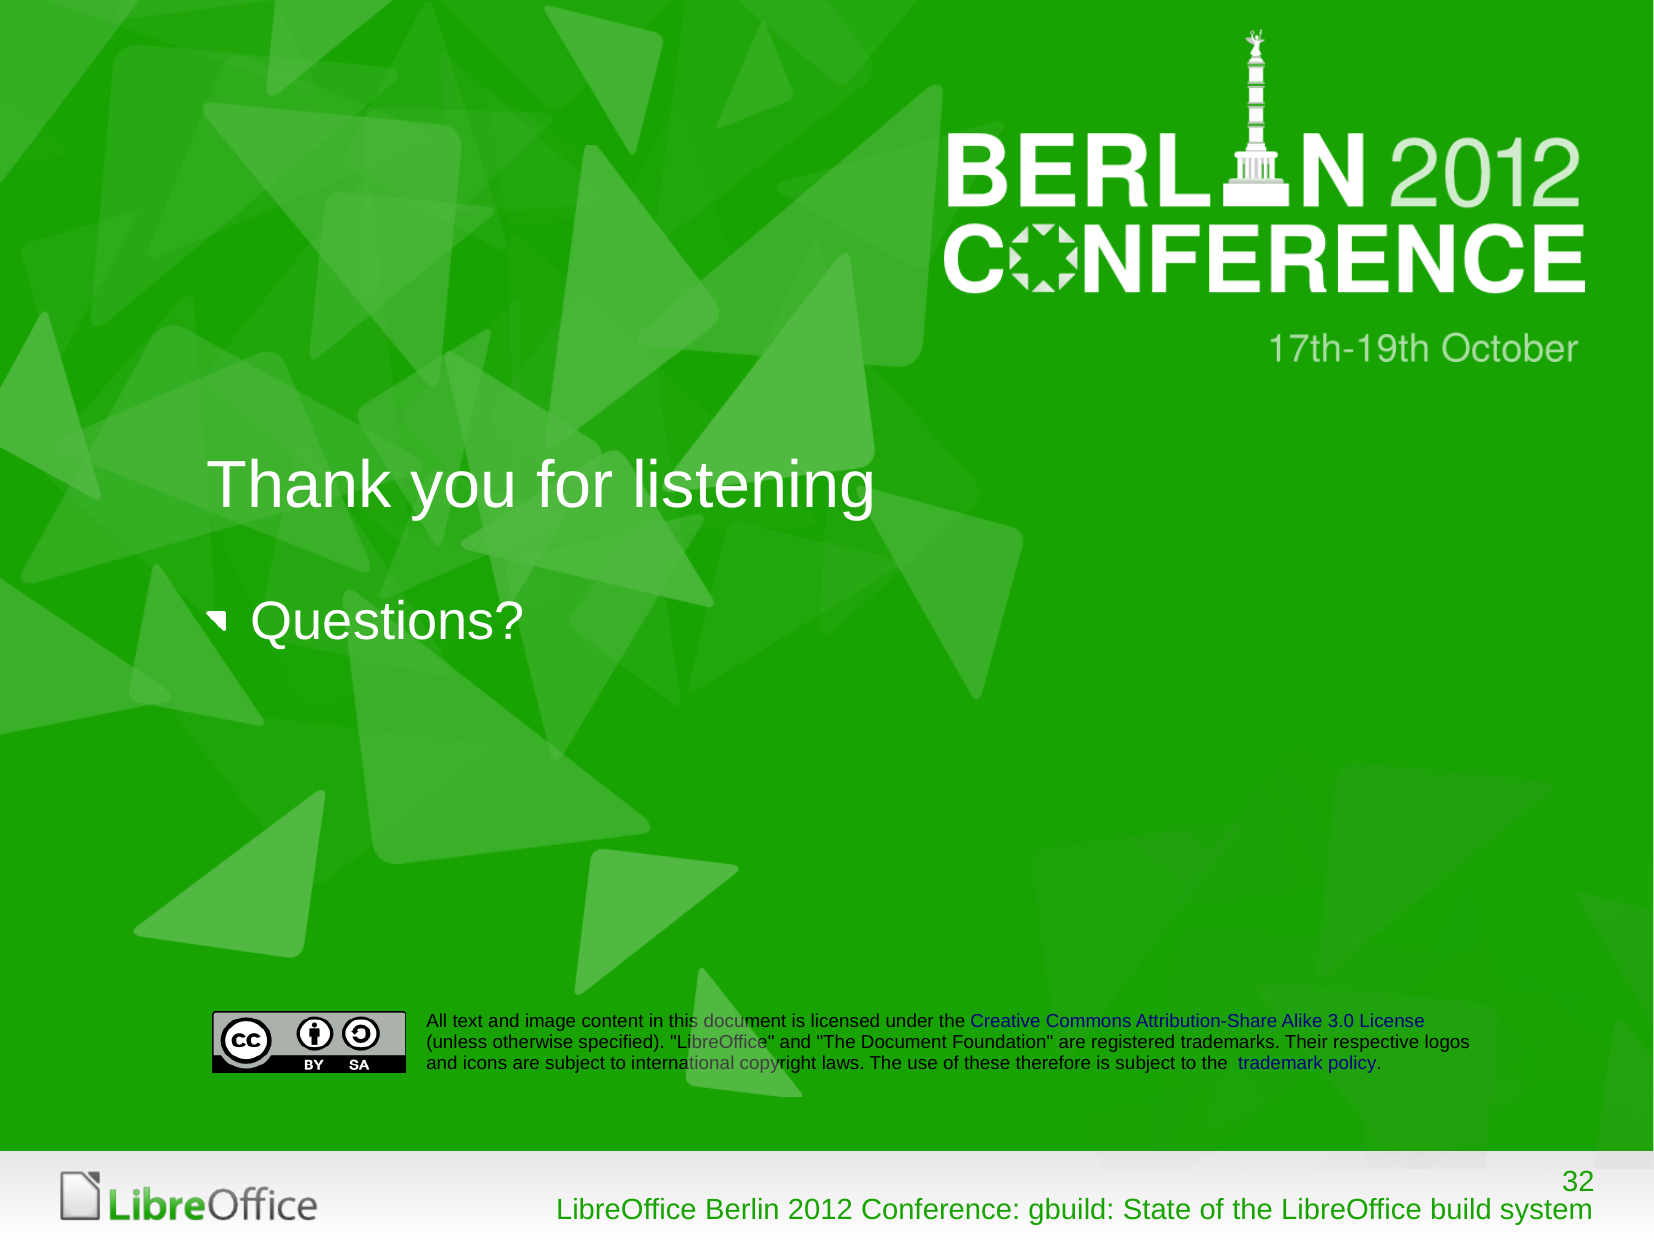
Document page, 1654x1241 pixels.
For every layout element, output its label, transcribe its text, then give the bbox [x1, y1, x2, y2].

title Thank you for listening [206, 395, 1477, 573]
picture [41, 1152, 337, 1240]
picture [0, 0, 1654, 1169]
list Questions? [206, 590, 1477, 945]
